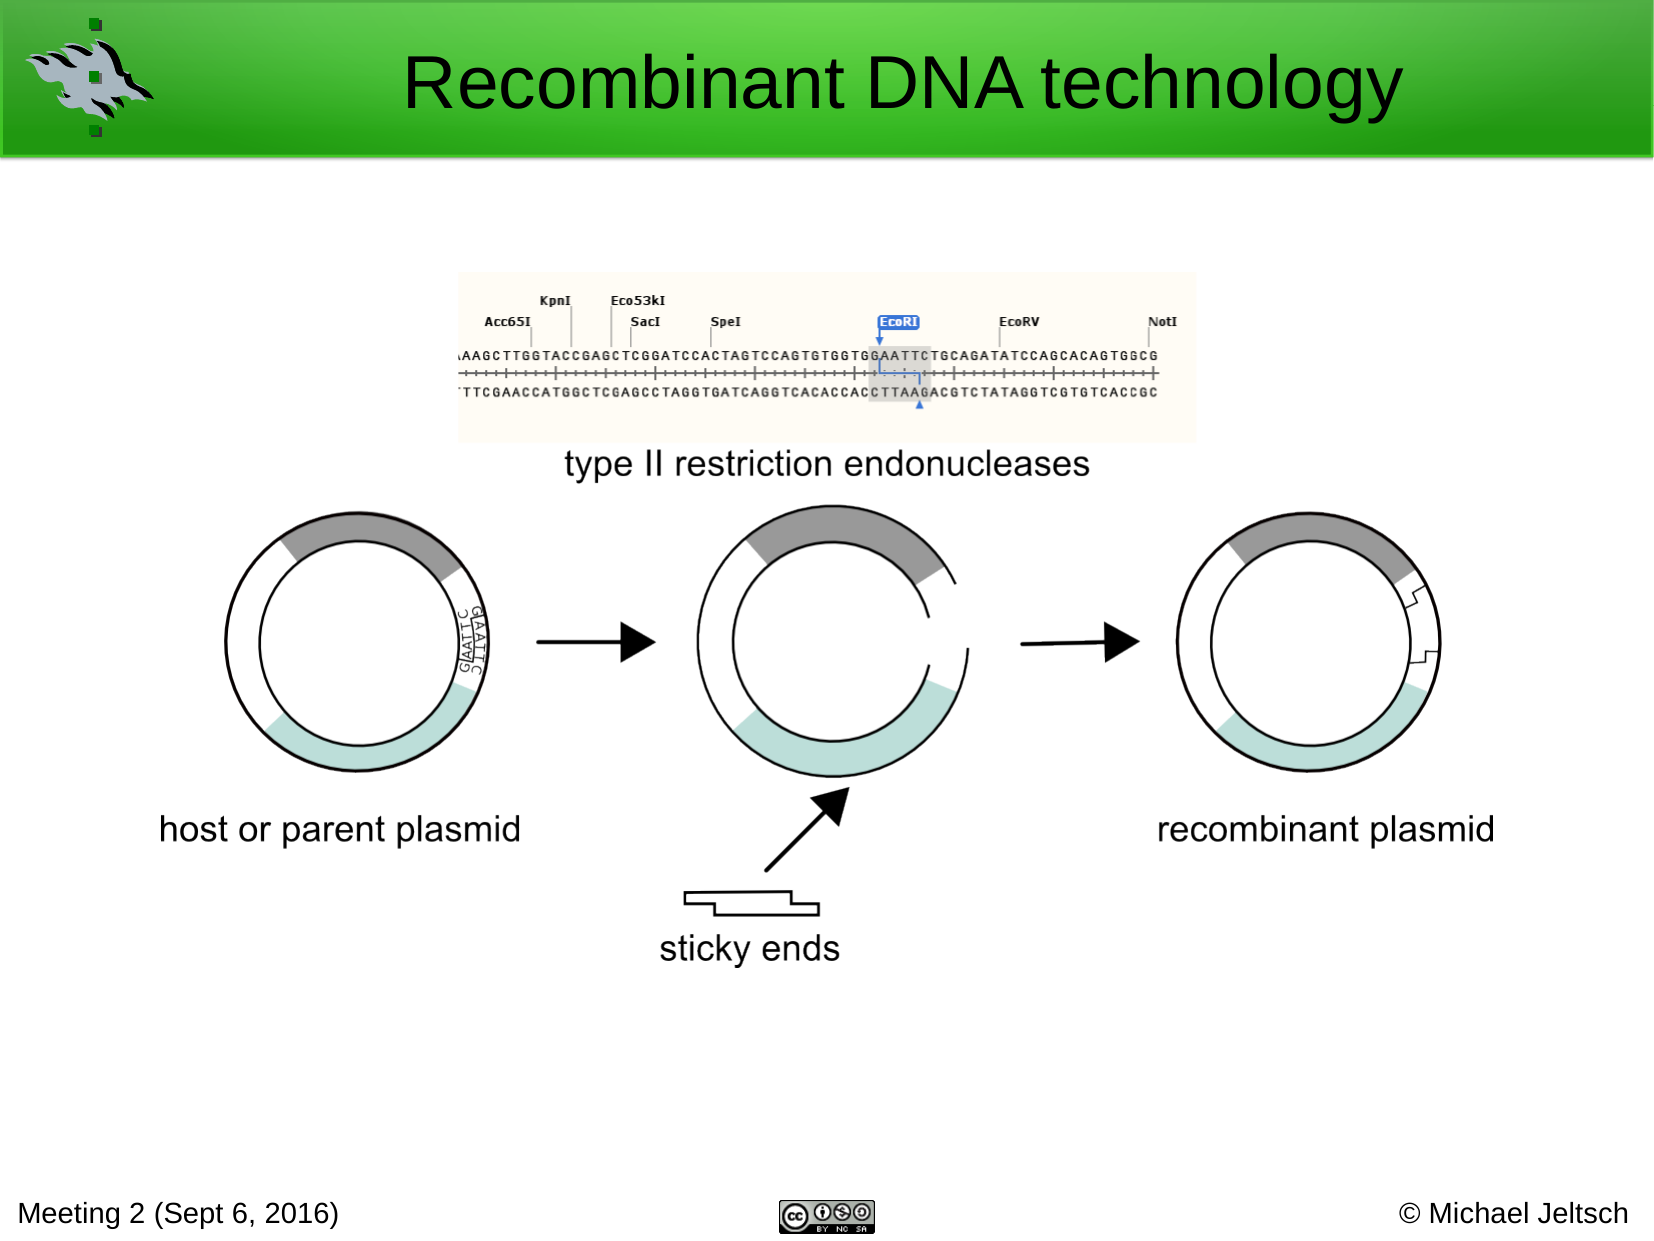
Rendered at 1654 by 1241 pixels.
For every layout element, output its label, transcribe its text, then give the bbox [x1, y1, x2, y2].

title Recombinant DNA technology [224, 11, 1583, 154]
picture [779, 1200, 875, 1234]
picture [161, 272, 1493, 968]
